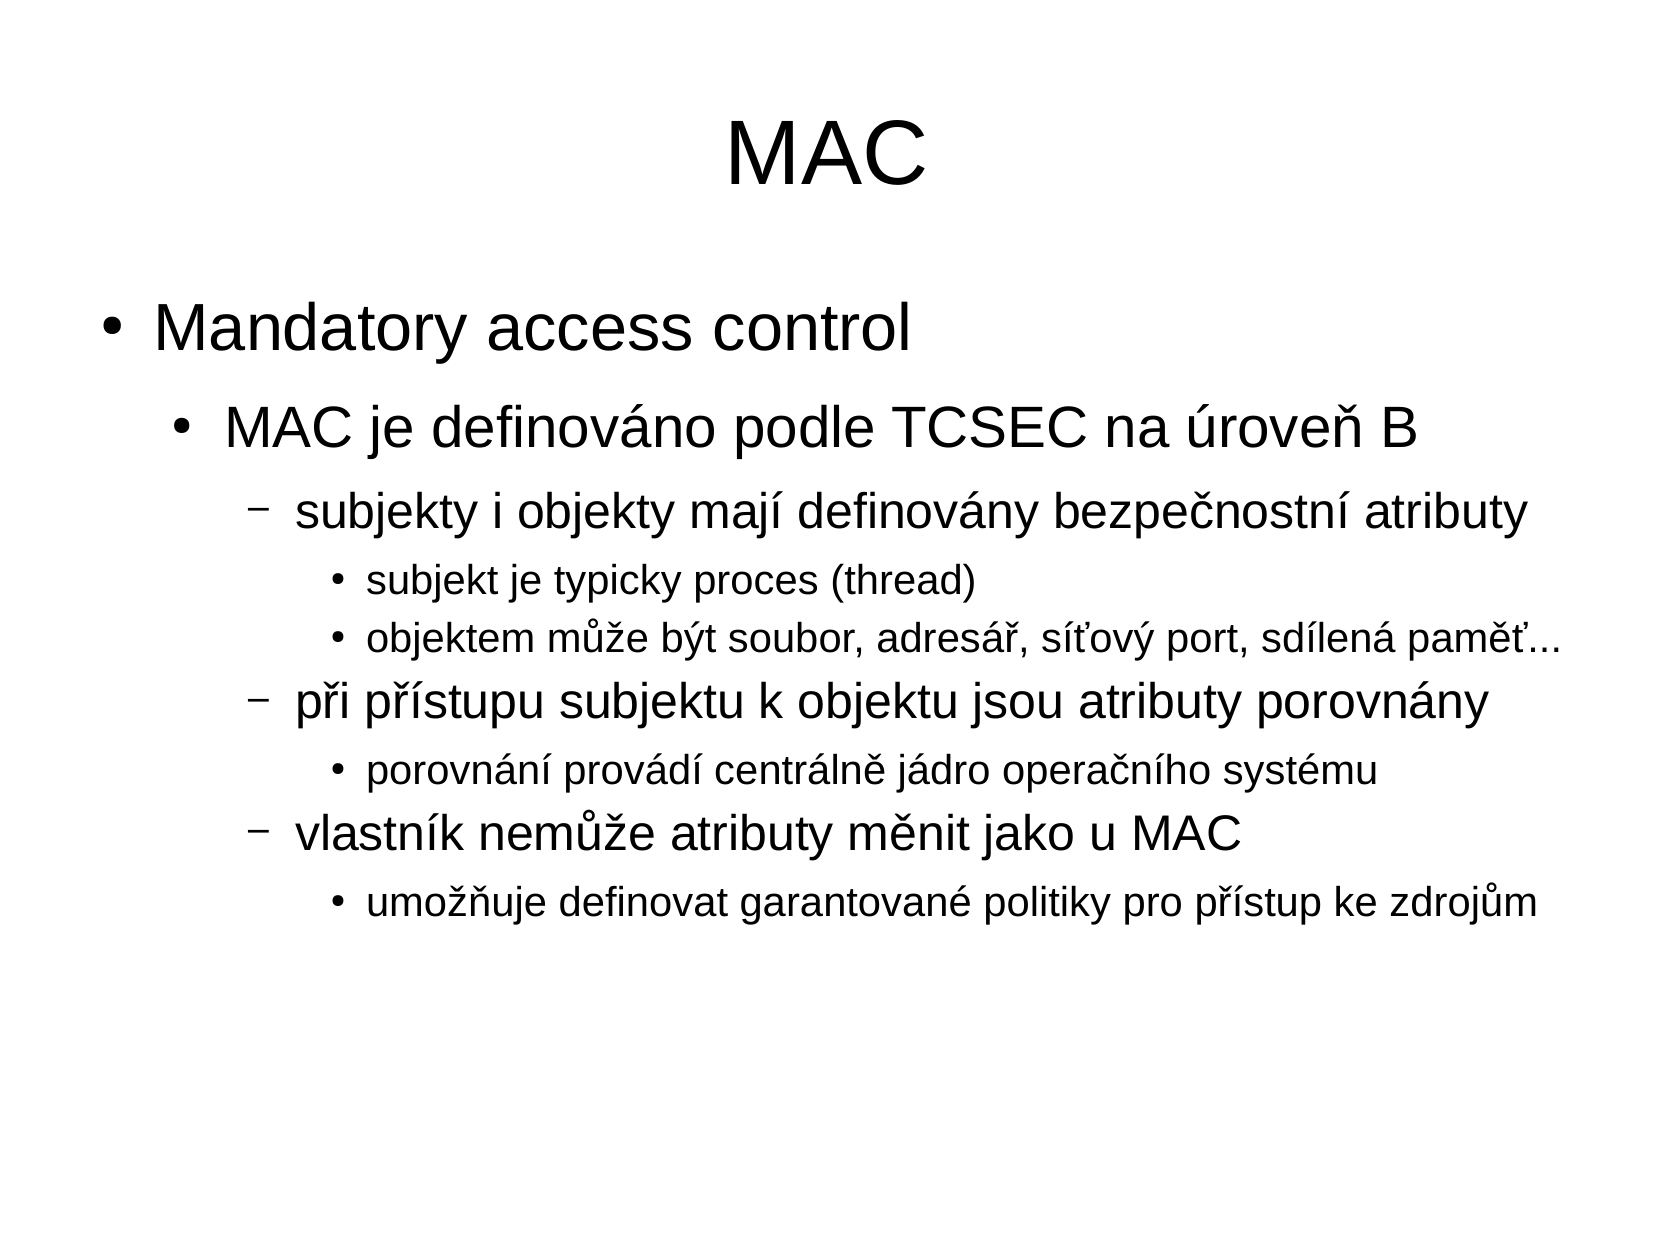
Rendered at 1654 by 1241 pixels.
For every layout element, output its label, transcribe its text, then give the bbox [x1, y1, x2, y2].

title MAC [82, 56, 1571, 250]
list Mandatory access control MAC je definováno podle TCSEC na úroveň B subjekty i objekty mají definovány bezpečnostní atributy subjekt je typicky proces (thread) objektem může být soubor, adresář, síťový port, sdílená paměť... při přístupu subjektu k objektu jsou atributy porovnány porovnání provádí centrálně jádro operačního systému vlastník nemůže atributy měnit jako u MAC umožňuje definovat garantované politiky pro přístup ke zdrojům [82, 290, 1571, 1094]
